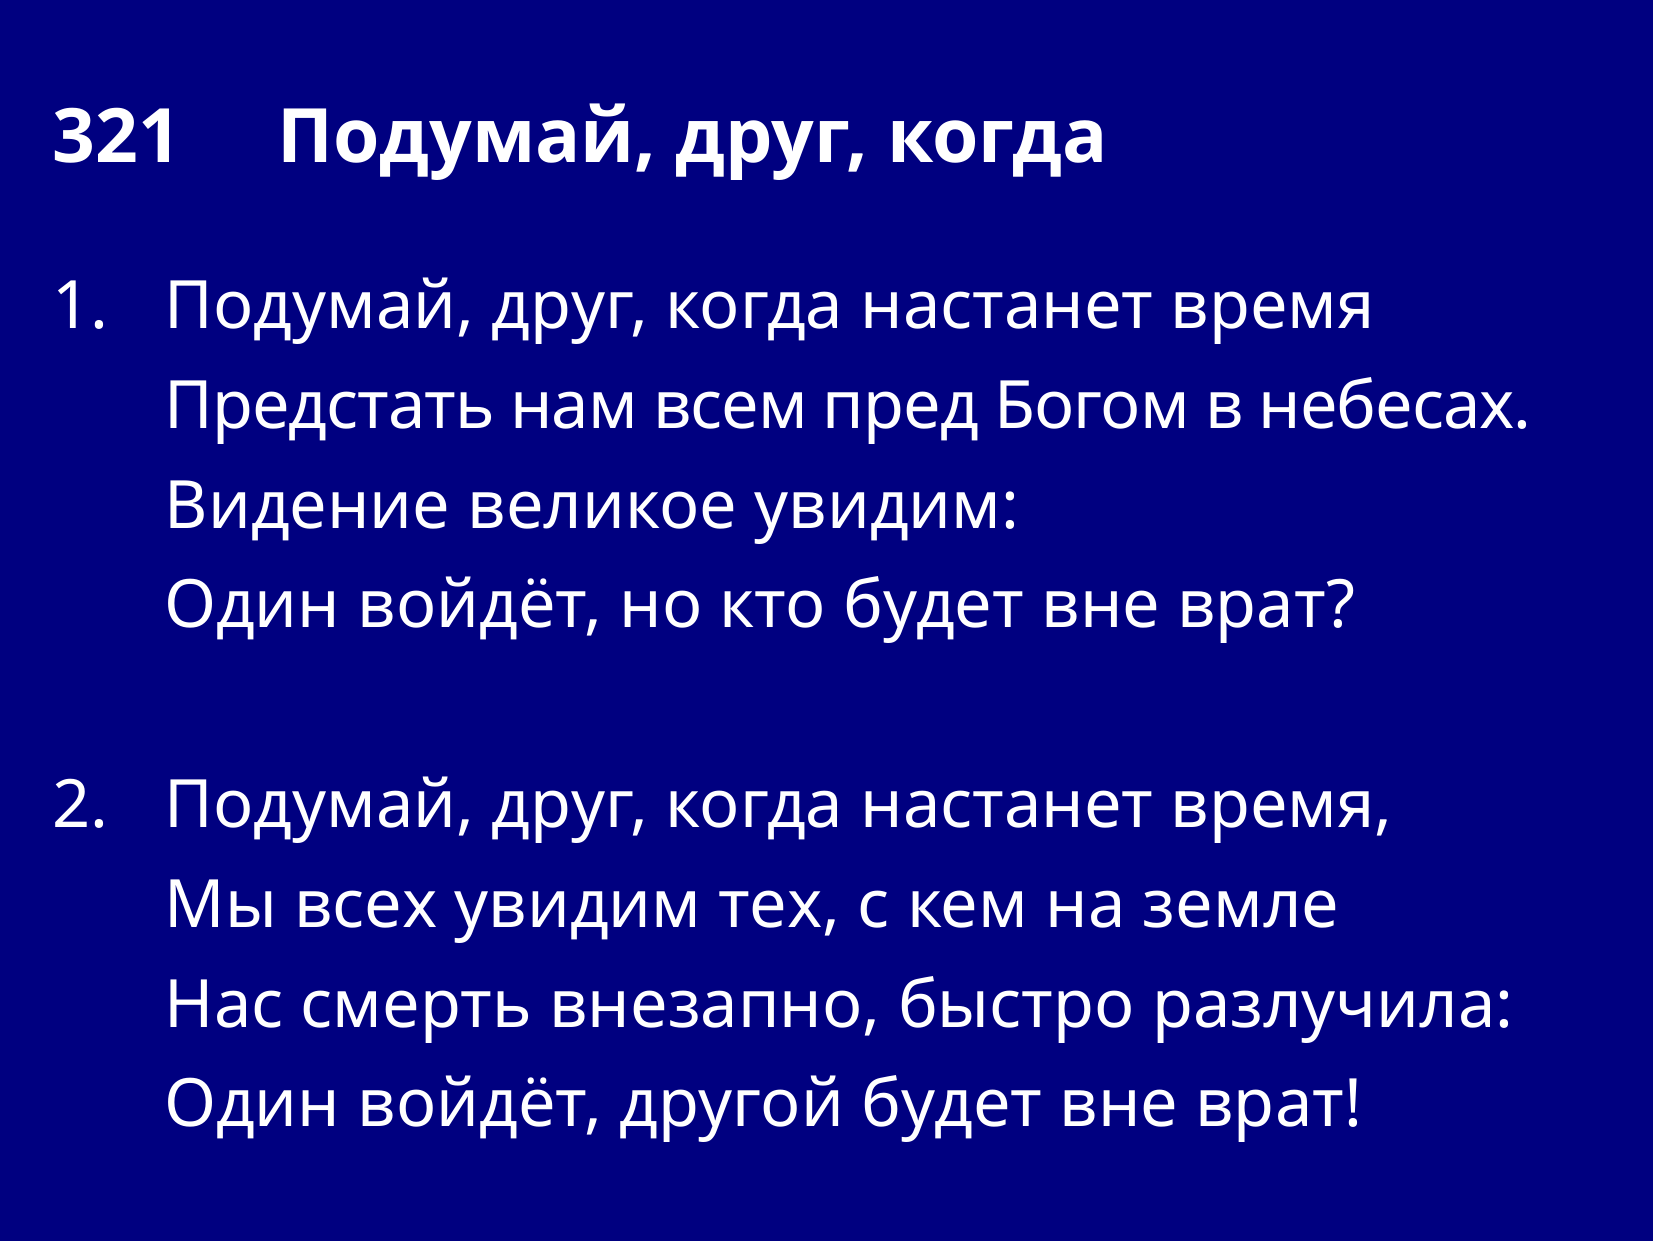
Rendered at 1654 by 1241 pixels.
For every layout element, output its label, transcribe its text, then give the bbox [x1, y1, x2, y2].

text_box 321 Подумай, друг, когда [37, 75, 1576, 188]
text_box 1. Подумай, друг, когда настанет время Предстать нам всем пред Богом в небесах. Видение великое увидим: Один войдёт, но кто будет вне врат? 2. Подумай, друг, когда настанет время, Мы всех увидим тех, с кем на земле Нас смерть внезапно, быстро разлучила: Один войдёт, другой будет вне врат! [37, 150, 1653, 1163]
